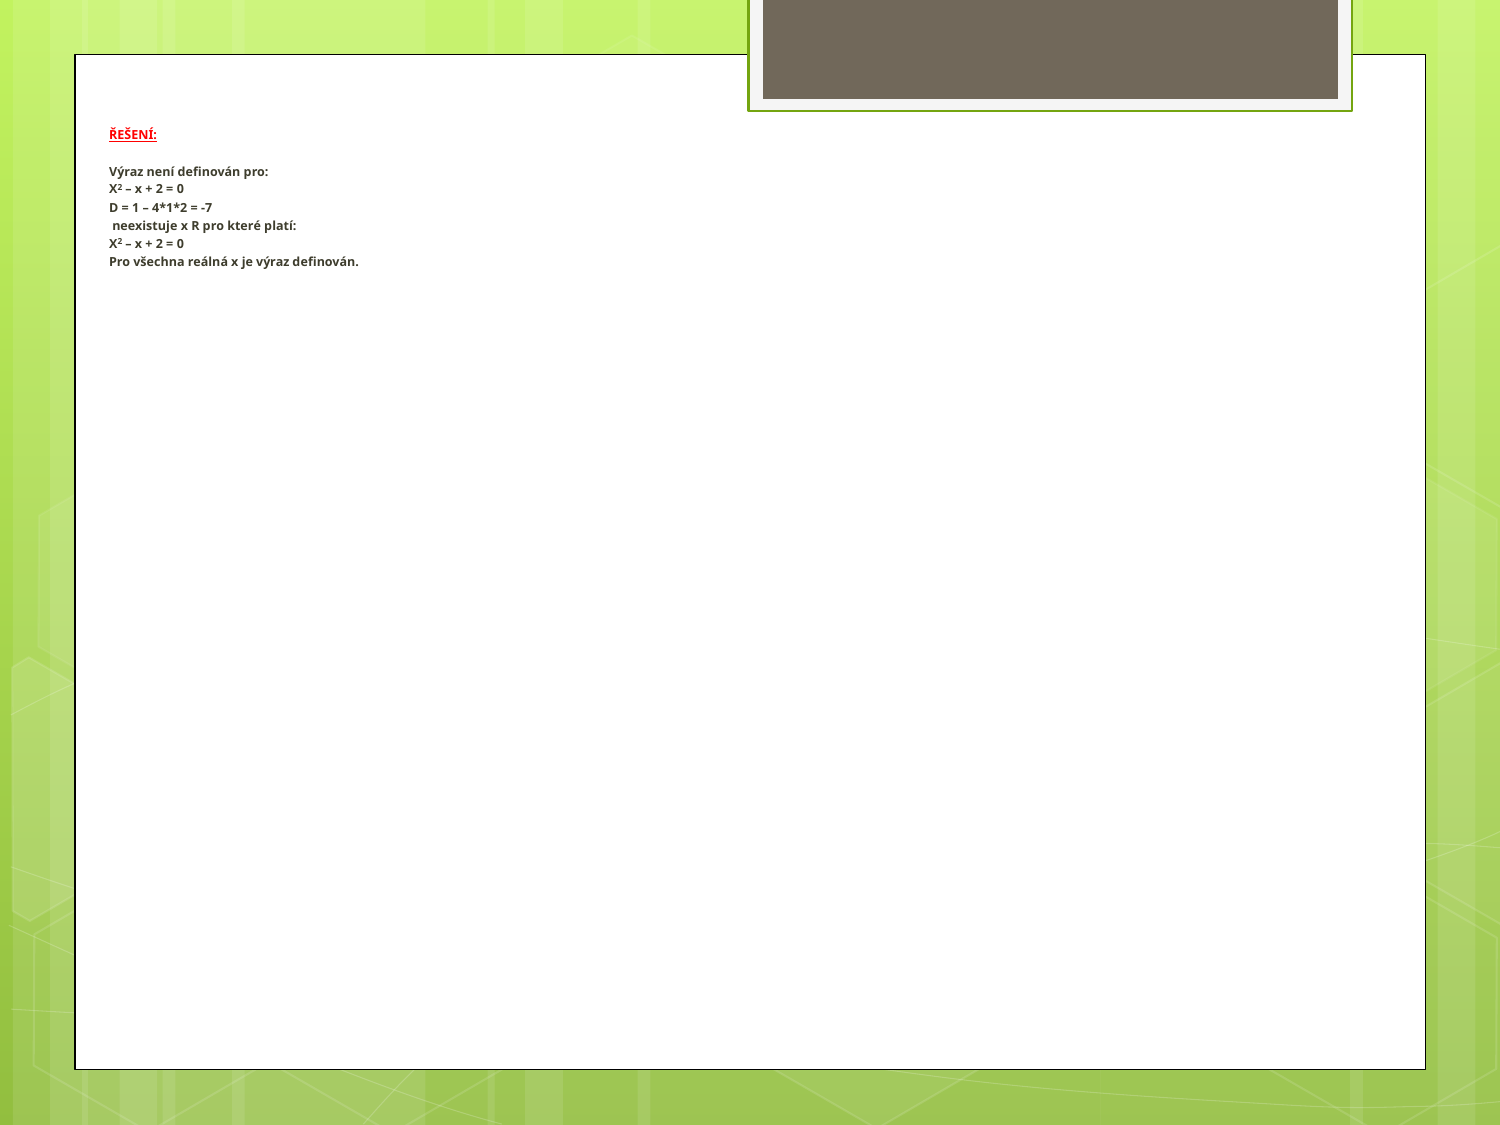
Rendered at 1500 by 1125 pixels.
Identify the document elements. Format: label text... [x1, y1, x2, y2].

list ŘEŠENÍ: Výraz není definován pro: X2 – x + 2 = 0 D = 1 – 4*1*2 = -7 neexistuje x R pro které platí: X2 – x + 2 = 0 Pro všechna reálná x je výraz definován. [88, 101, 1294, 296]
